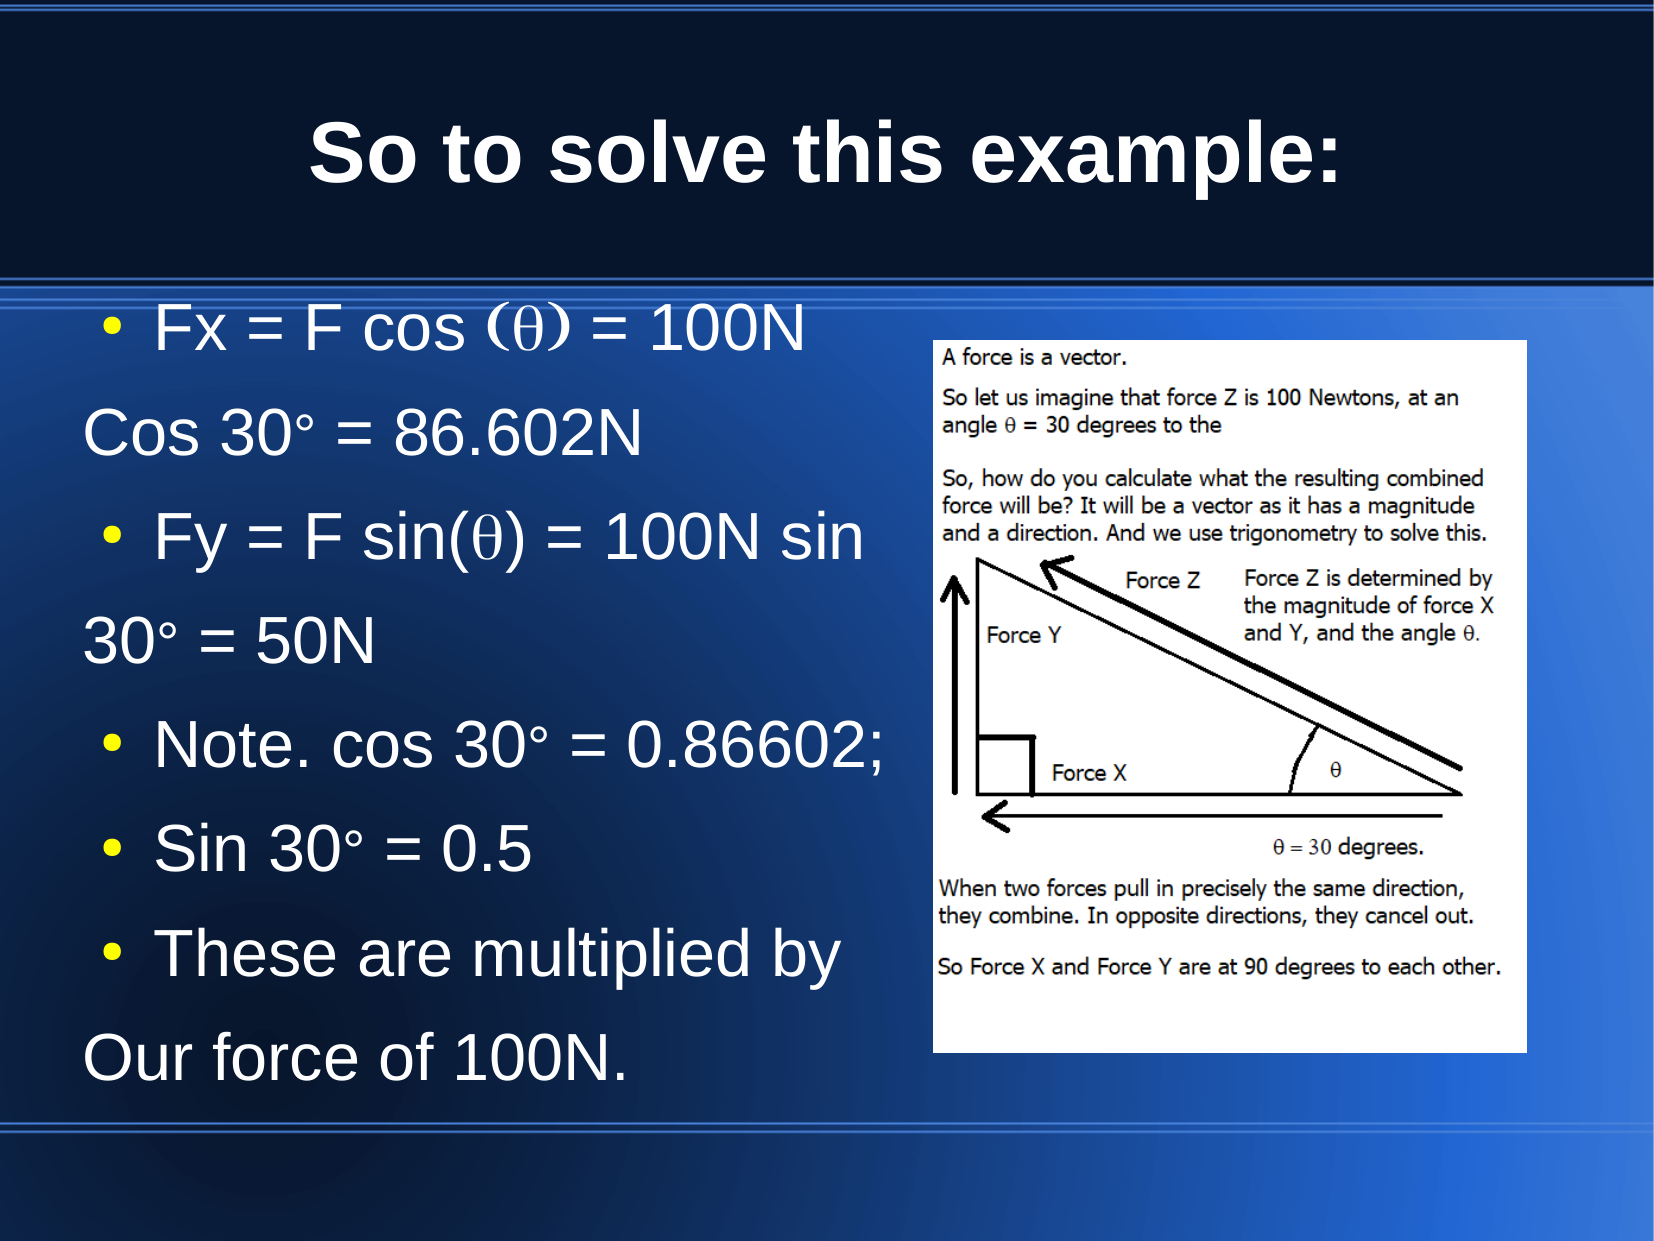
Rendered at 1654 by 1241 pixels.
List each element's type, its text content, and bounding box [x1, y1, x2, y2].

picture [0, 0, 1654, 1241]
title So to solve this example: [82, 49, 1571, 257]
list Fx = F cos (q) = 100N Cos 30° = 86.602N Fy = F sin(q) = 100N sin 30° = 50N Note. cos 30° = 0.86602; Sin 30° = 0.5 These are multiplied by Our force of 100N. [82, 290, 1571, 1241]
picture [933, 340, 1527, 1053]
